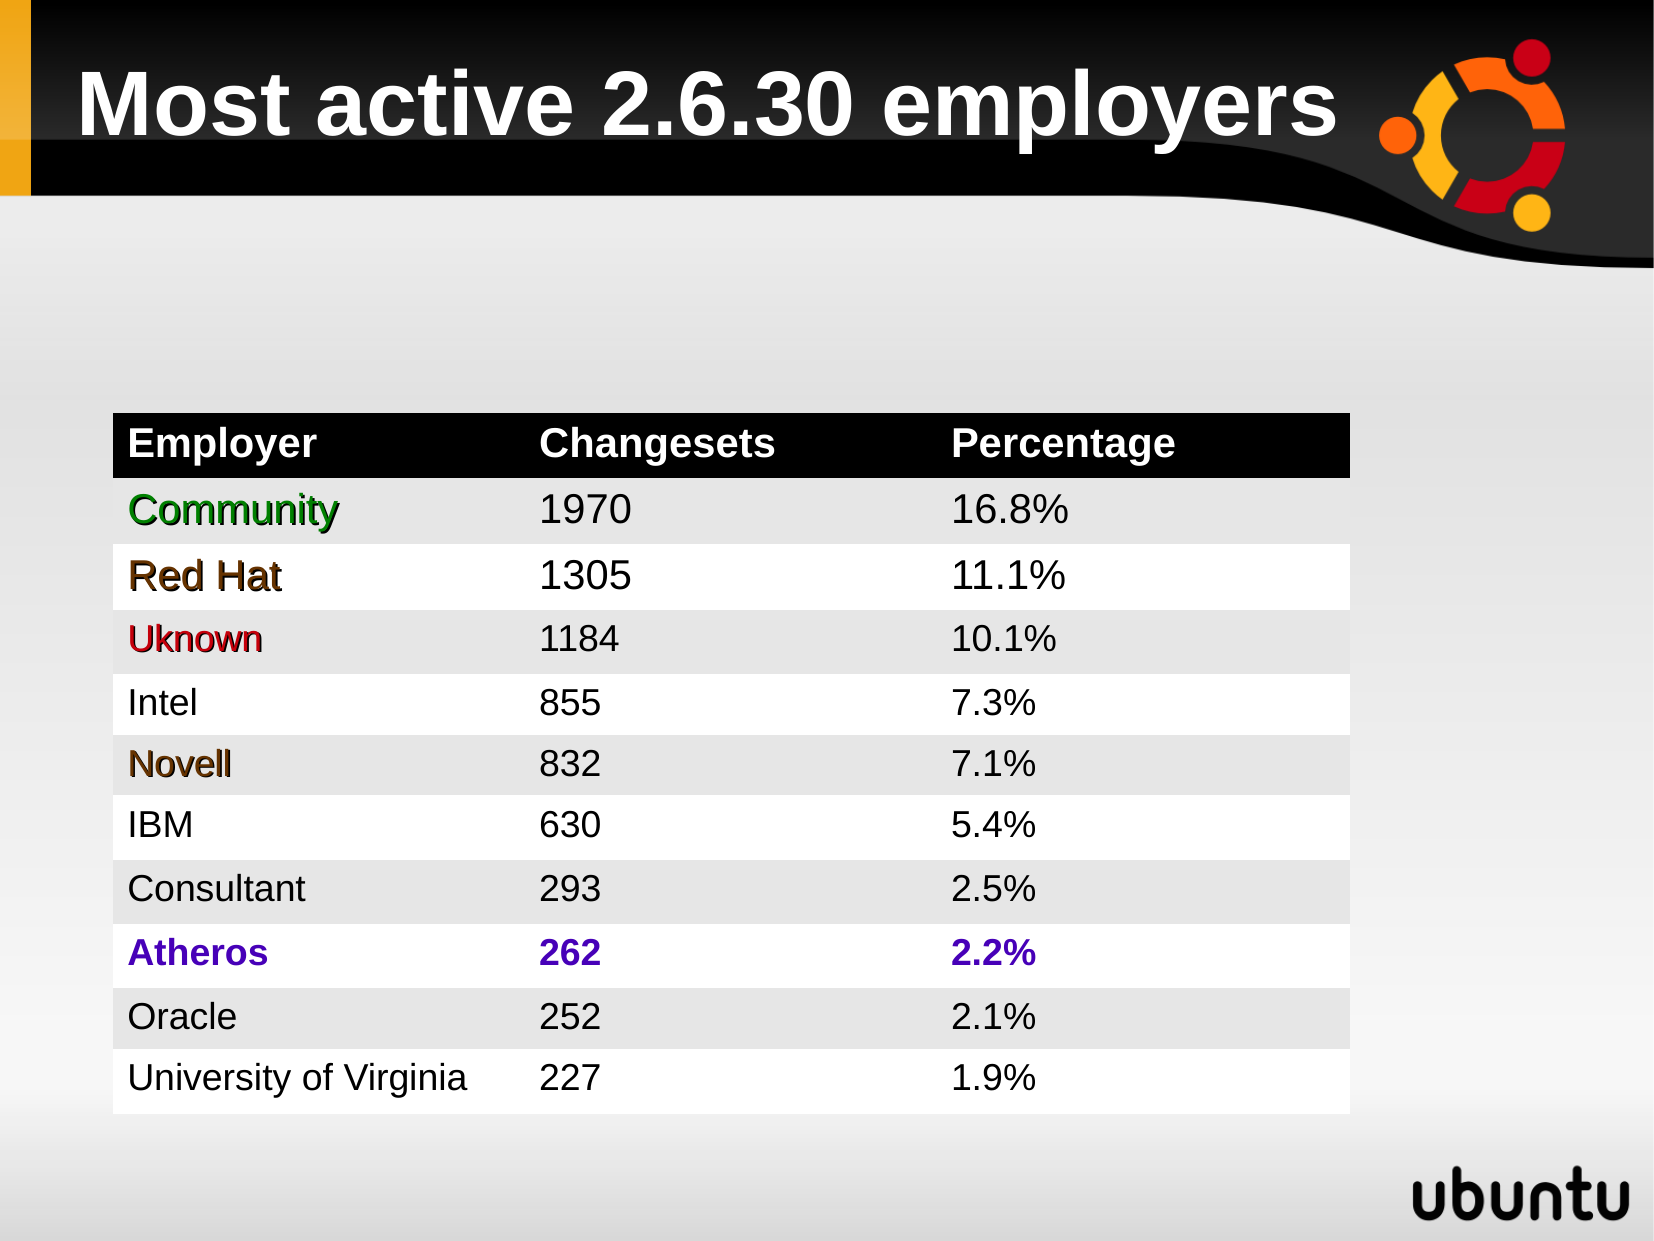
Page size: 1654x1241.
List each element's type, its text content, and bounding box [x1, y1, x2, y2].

table_cell Novell [113, 735, 524, 795]
table_cell 2.5% [936, 860, 1350, 924]
table_cell Community [113, 478, 524, 544]
table_cell Red Hat [113, 544, 524, 610]
table_cell 16.8% [936, 478, 1350, 544]
table_cell 630 [524, 795, 936, 860]
table_cell 1.9% [936, 1049, 1350, 1114]
table_cell 227 [524, 1049, 936, 1114]
table_cell 252 [524, 988, 936, 1049]
table_cell 2.1% [936, 988, 1350, 1049]
table_cell 7.3% [936, 674, 1350, 735]
table_header Percentage [936, 413, 1350, 478]
table_cell Uknown [113, 610, 524, 674]
table_cell 855 [524, 674, 936, 735]
table_cell Oracle [113, 988, 524, 1049]
table_cell Consultant [113, 860, 524, 924]
table_cell University of Virginia [113, 1049, 524, 1114]
picture [0, 0, 1654, 1241]
table_cell Atheros [113, 924, 524, 988]
table_cell 1305 [524, 544, 936, 610]
table_cell 1184 [524, 610, 936, 674]
table_cell 2.2% [936, 924, 1350, 988]
table_cell 293 [524, 860, 936, 924]
table_cell 11.1% [936, 544, 1350, 610]
table_cell 832 [524, 735, 936, 795]
table_cell 10.1% [936, 610, 1350, 674]
table_cell Intel [113, 674, 524, 735]
table_cell 5.4% [936, 795, 1350, 860]
table_cell 7.1% [936, 735, 1350, 795]
table_cell 1970 [524, 478, 936, 544]
title Most active 2.6.30 employers [76, 7, 1565, 200]
table_header Employer [113, 413, 524, 478]
table_cell 262 [524, 924, 936, 988]
table_header Changesets [524, 413, 936, 478]
table_cell IBM [113, 795, 524, 860]
